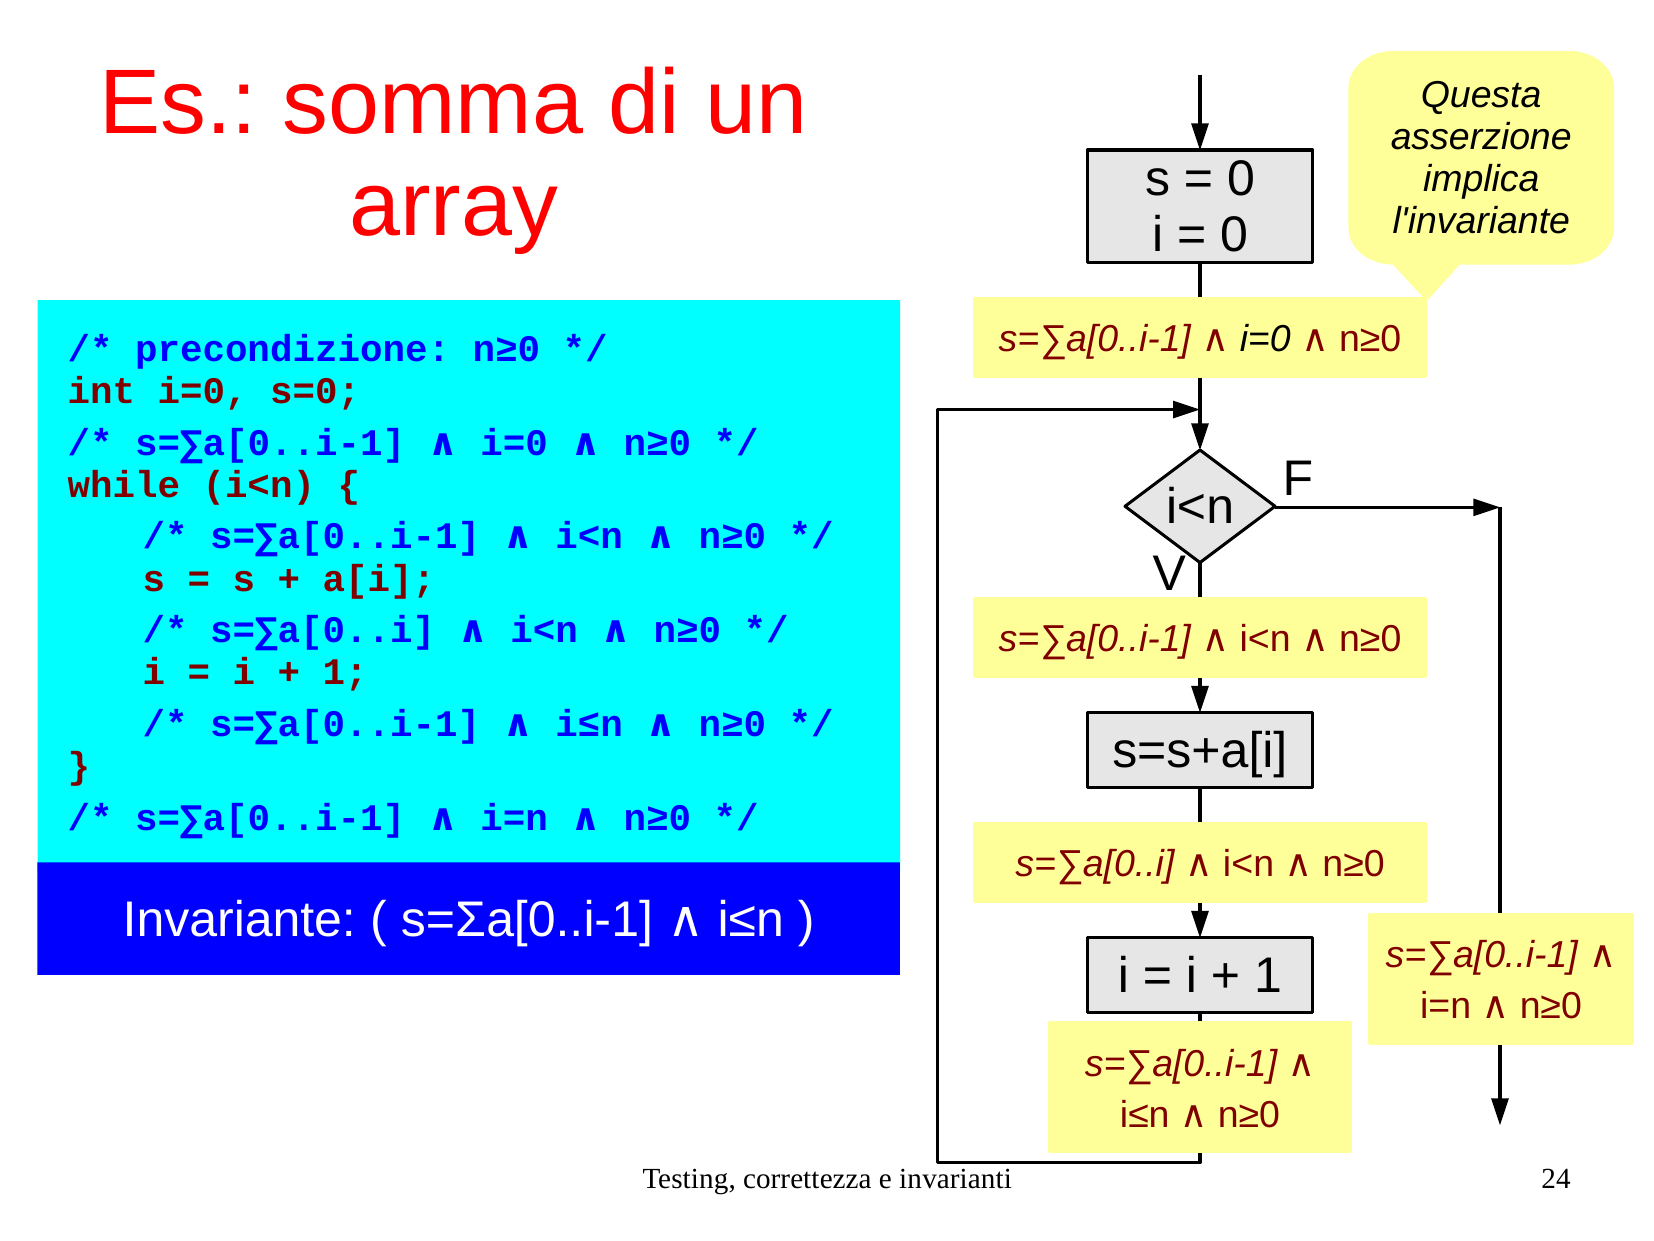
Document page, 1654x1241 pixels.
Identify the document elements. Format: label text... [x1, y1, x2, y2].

text_box s=∑a[0..i-1] ∧ i<n ∧ n≥0 [975, 598, 1426, 677]
title Es.: somma di un array [82, 49, 826, 257]
text_box i = i + 1 [1087, 937, 1313, 1013]
text_box i<n [1125, 450, 1275, 563]
text_box s=∑a[0..i-1] ∧ i=n ∧ n≥0 [1369, 914, 1633, 1044]
text_box s=∑a[0..i-1] ∧ i≤n ∧ n≥0 [1050, 1022, 1351, 1152]
text_box F [1282, 450, 1317, 506]
text_box s=∑a[0..i-1] ∧ i=0 ∧ n≥0 [975, 298, 1426, 377]
text_box s=∑a[0..i] ∧ i<n ∧ n≥0 [975, 823, 1426, 902]
text_box /* precondizione: n≥0 */ int i=0, s=0; /* s=∑a[0..i-1] ∧ i=0 ∧ n≥0 */ while (i<n) { /* s=∑a[0..i-1] ∧ i<n ∧ n≥0 */ s = s + a[i]; /* s=∑a[0..i] ∧ i<n ∧ n≥0 */ i = i + 1; /* s=∑a[0..i-1] ∧ i≤n ∧ n≥0 */ } /* s=∑a[0..i-1] ∧ i=n ∧ n≥0 */ [37, 300, 901, 853]
text_box s=s+a[i] [1087, 712, 1313, 788]
text_box V [1152, 544, 1187, 598]
text_box Invariante: ( s=Σa[0..i-1] ∧ i≤n ) [37, 862, 900, 975]
text_box s = 0 i = 0 [1087, 150, 1313, 263]
text_box Questa asserzione implica l'invariante [1349, 52, 1613, 299]
